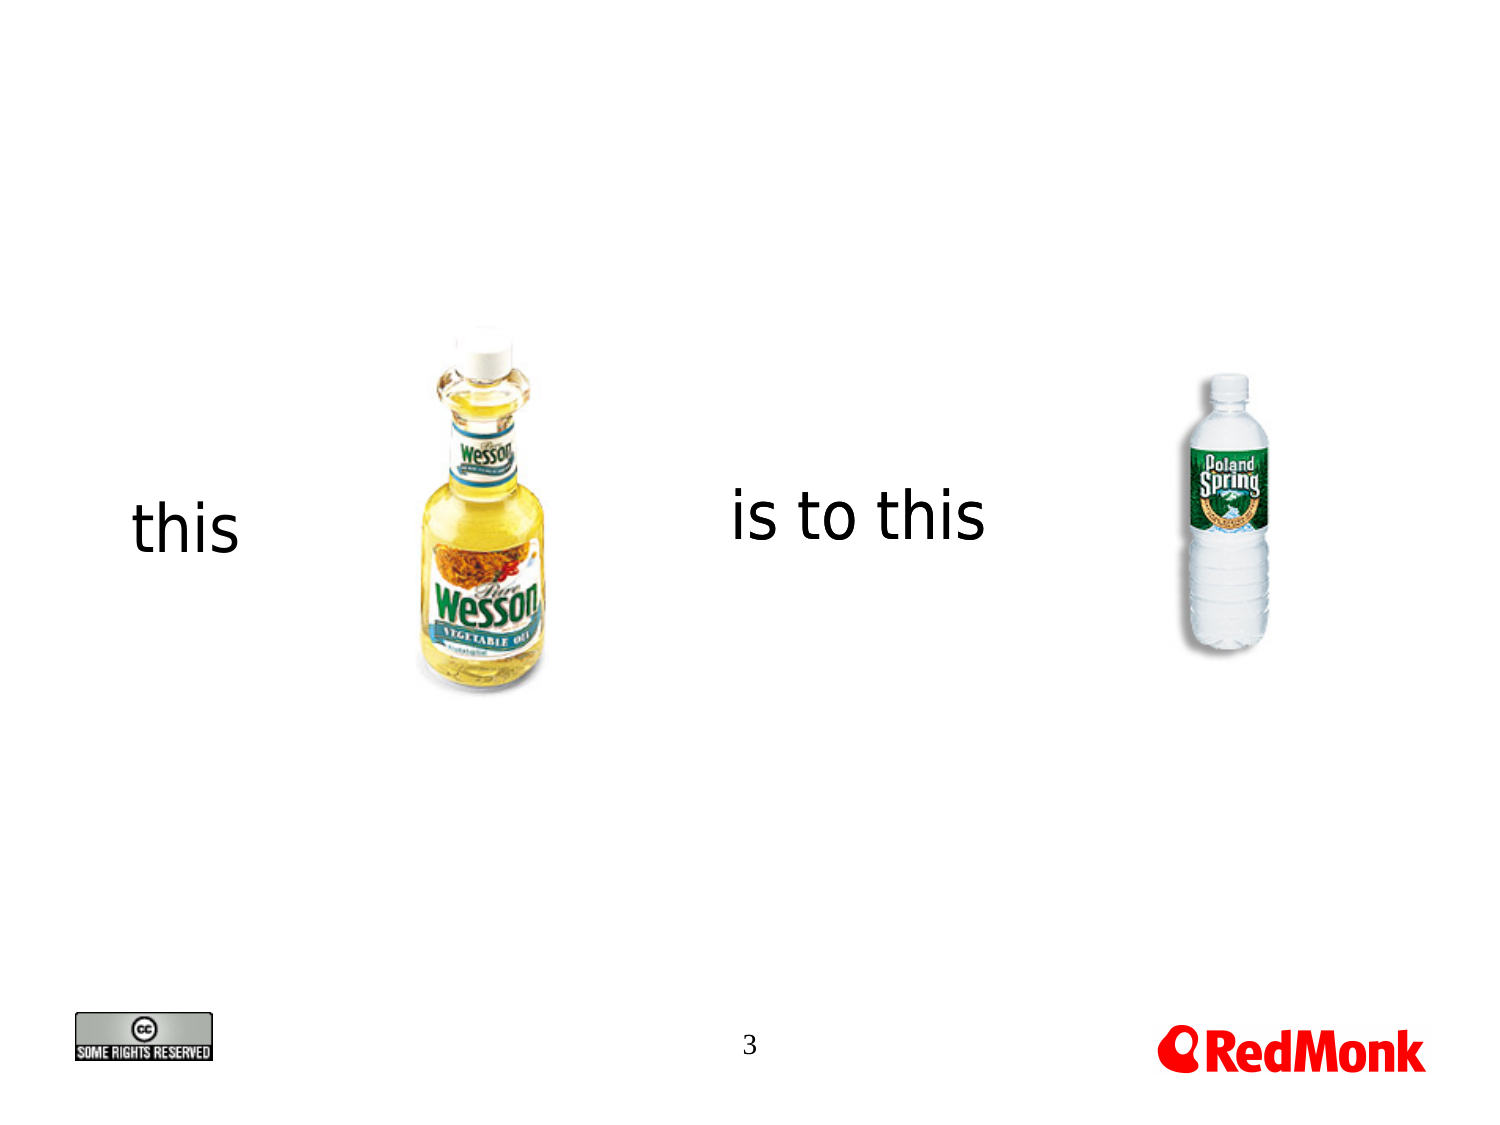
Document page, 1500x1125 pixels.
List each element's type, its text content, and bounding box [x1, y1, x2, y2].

picture [415, 325, 549, 474]
picture [75, 1012, 213, 1061]
text_box this [35, 487, 336, 581]
text_box is to this [230, 474, 1500, 916]
picture [1151, 1023, 1433, 1075]
picture [1070, 356, 1384, 670]
